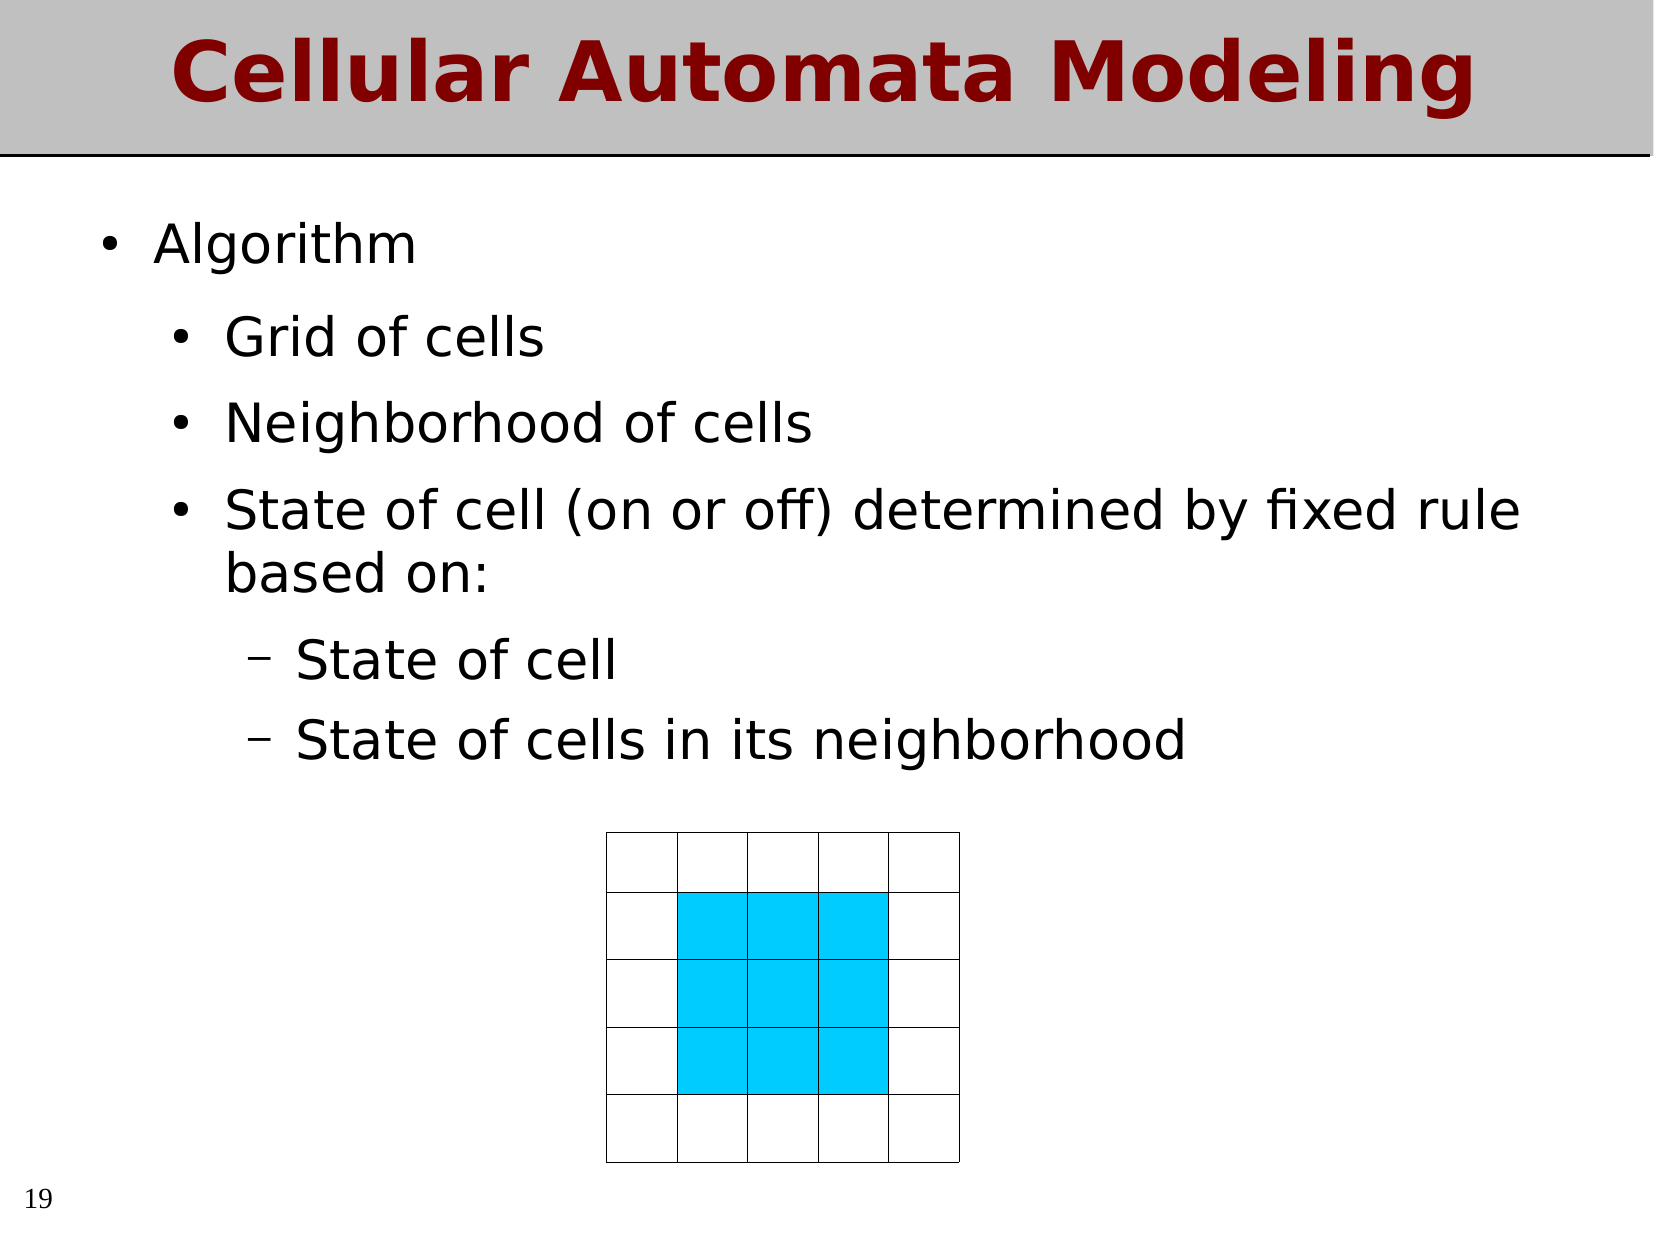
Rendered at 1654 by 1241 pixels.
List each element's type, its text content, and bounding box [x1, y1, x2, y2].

table_cell [889, 893, 959, 959]
table_header [889, 833, 959, 892]
table_cell [889, 1095, 959, 1162]
table_cell [819, 960, 888, 1027]
list Algorithm Grid of cells Neighborhood of cells State of cell (on or off) determined by fixed rule based on: State of cell State of cells in its neighborhood [82, 213, 1571, 933]
table_cell [678, 960, 747, 1027]
table_cell [678, 893, 747, 959]
table_header [748, 833, 818, 892]
table_cell [748, 960, 818, 1027]
table_cell [889, 960, 959, 1027]
table_cell [819, 1095, 888, 1162]
table_cell [748, 893, 818, 959]
table_cell [678, 1095, 747, 1162]
table_cell [678, 1028, 747, 1094]
table_cell [889, 1028, 959, 1094]
table_header [819, 833, 888, 892]
table_cell [607, 1095, 677, 1162]
table_cell [748, 1095, 818, 1162]
table_cell [748, 1028, 818, 1094]
table_cell [607, 960, 677, 1027]
table_header [678, 833, 747, 892]
text_box [0, 0, 1654, 156]
table_cell [607, 893, 677, 959]
text_box Cellular Automata Modeling [0, 24, 1651, 132]
table_cell [607, 1028, 677, 1094]
table_cell [819, 893, 888, 959]
table_cell [819, 1028, 888, 1094]
table_header [607, 833, 677, 892]
